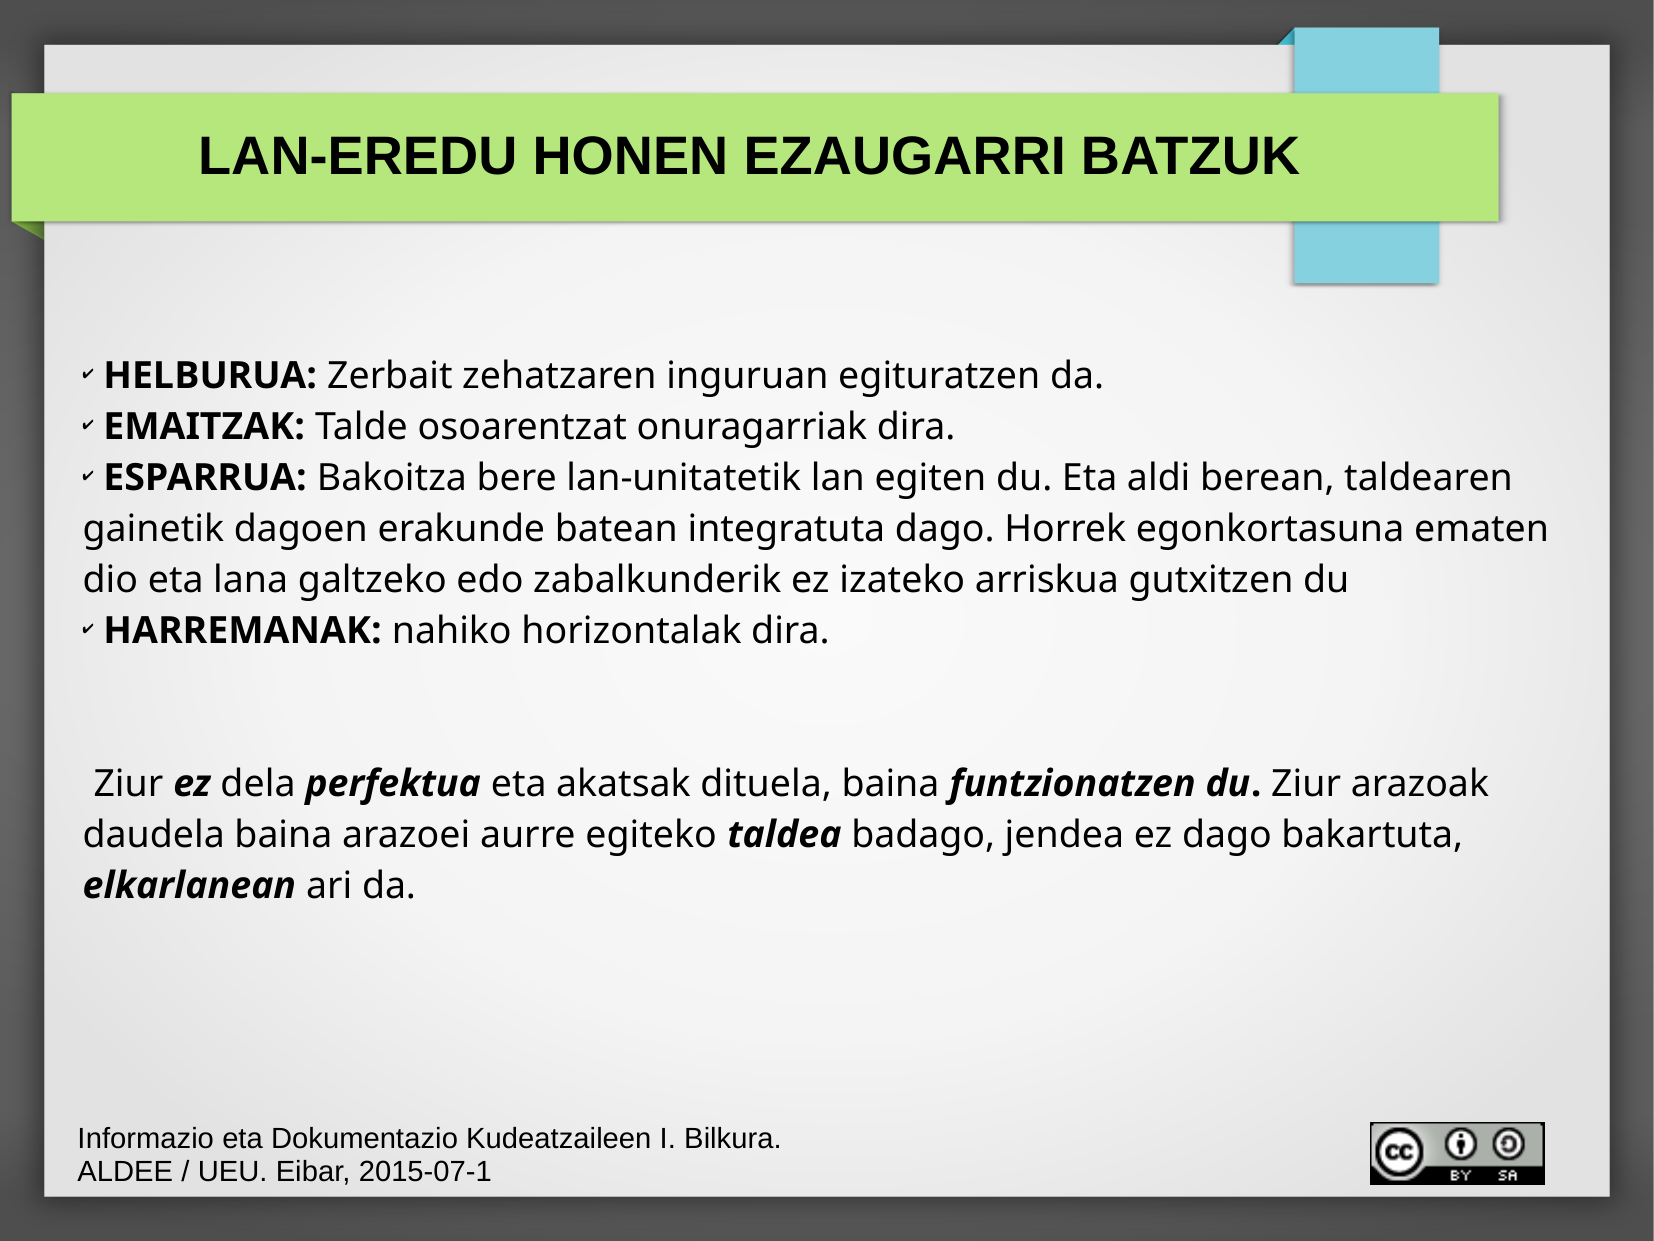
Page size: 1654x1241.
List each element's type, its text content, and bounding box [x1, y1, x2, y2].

text_box Informazio eta Dokumentazio Kudeatzaileen I. Bilkura. ALDEE / UEU. Eibar, 2015-07-1 [62, 1068, 1581, 1221]
text_box LAN-EREDU HONEN EZAUGARRI BATZUK [23, 118, 1477, 194]
picture [0, 0, 1654, 1241]
subtitle HELBURUA: Zerbait zehatzaren inguruan egituratzen da. EMAITZAK: Talde osoarentzat onuragarriak dira. ESPARRUA: Bakoitza bere lan-unitatetik lan egiten du. Eta aldi berean, taldearen gainetik dagoen erakunde batean integratuta dago. Horrek egonkortasuna ematen dio eta lana galtzeko edo zabalkunderik ez izateko arriskua gutxitzen du HARREMANAK: nahiko horizontalak dira. Ziur ez dela perfektua eta akatsak dituela, baina funtzionatzen du. Ziur arazoak daudela baina arazoei aurre egiteko taldea badago, jendea ez dago bakartuta, elkarlanean ari da. [82, 295, 1571, 1015]
